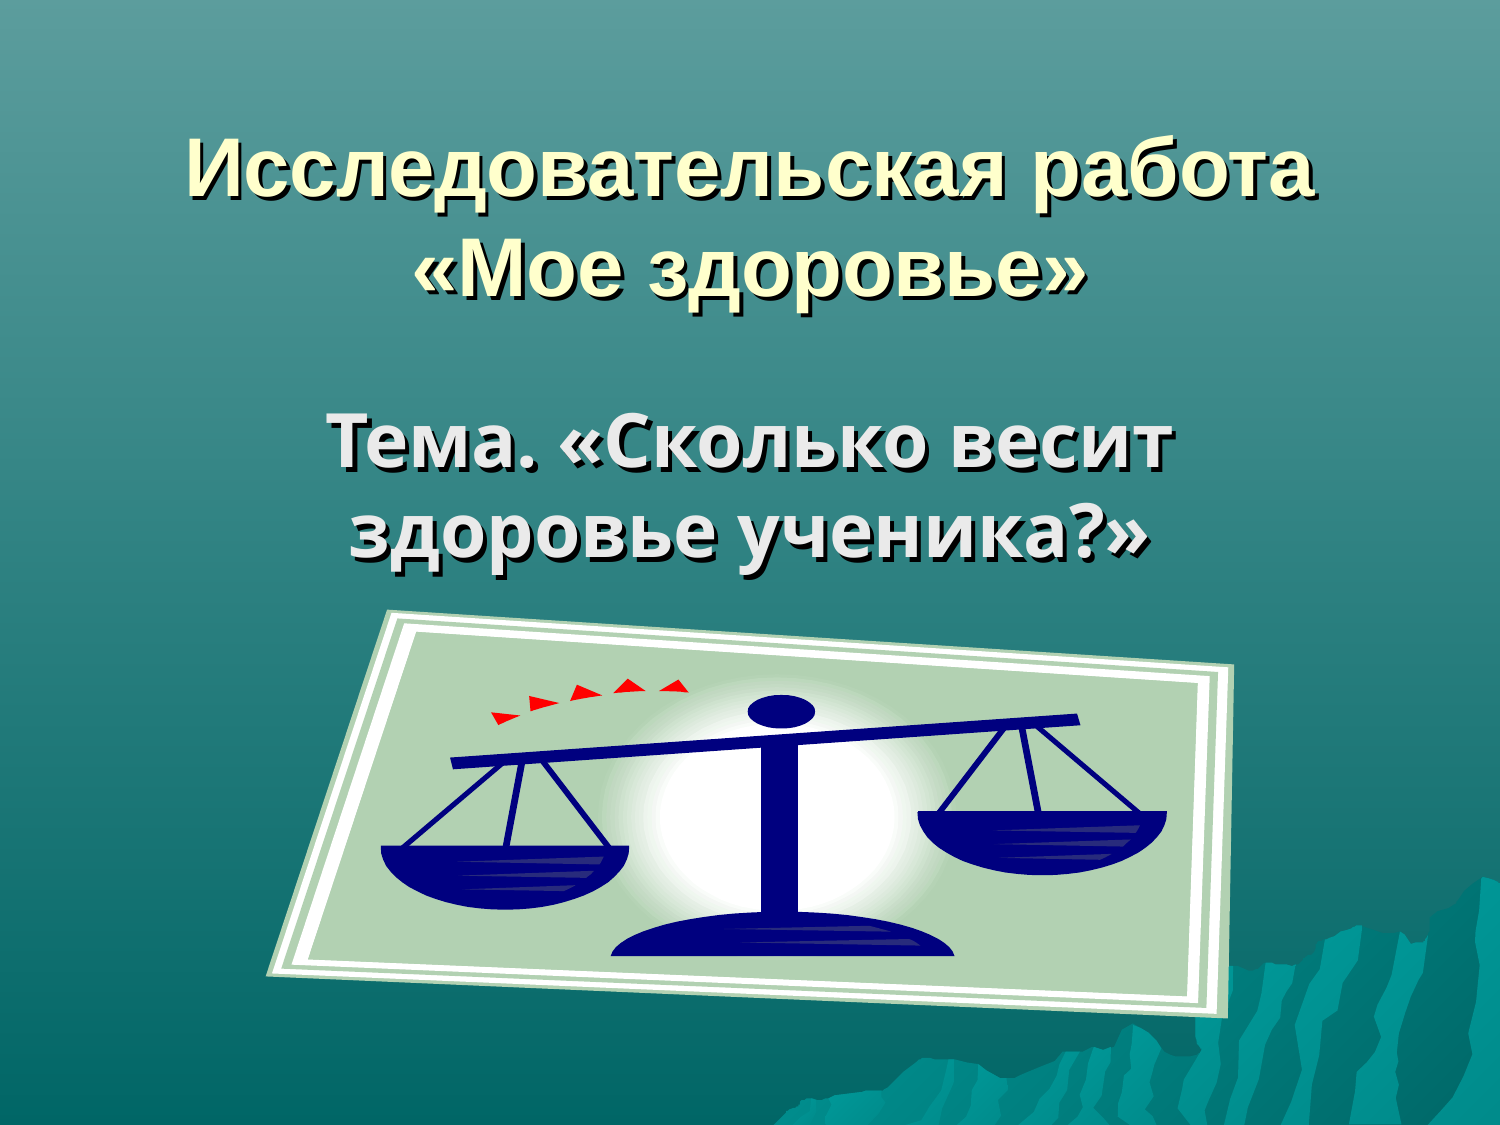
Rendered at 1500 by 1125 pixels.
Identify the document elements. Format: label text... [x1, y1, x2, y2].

picture [265, 609, 1235, 1019]
title Исследовательская работа «Мое здоровье» [112, 78, 1388, 421]
subtitle Тема. «Сколько весит здоровье ученика?» [225, 385, 1276, 598]
